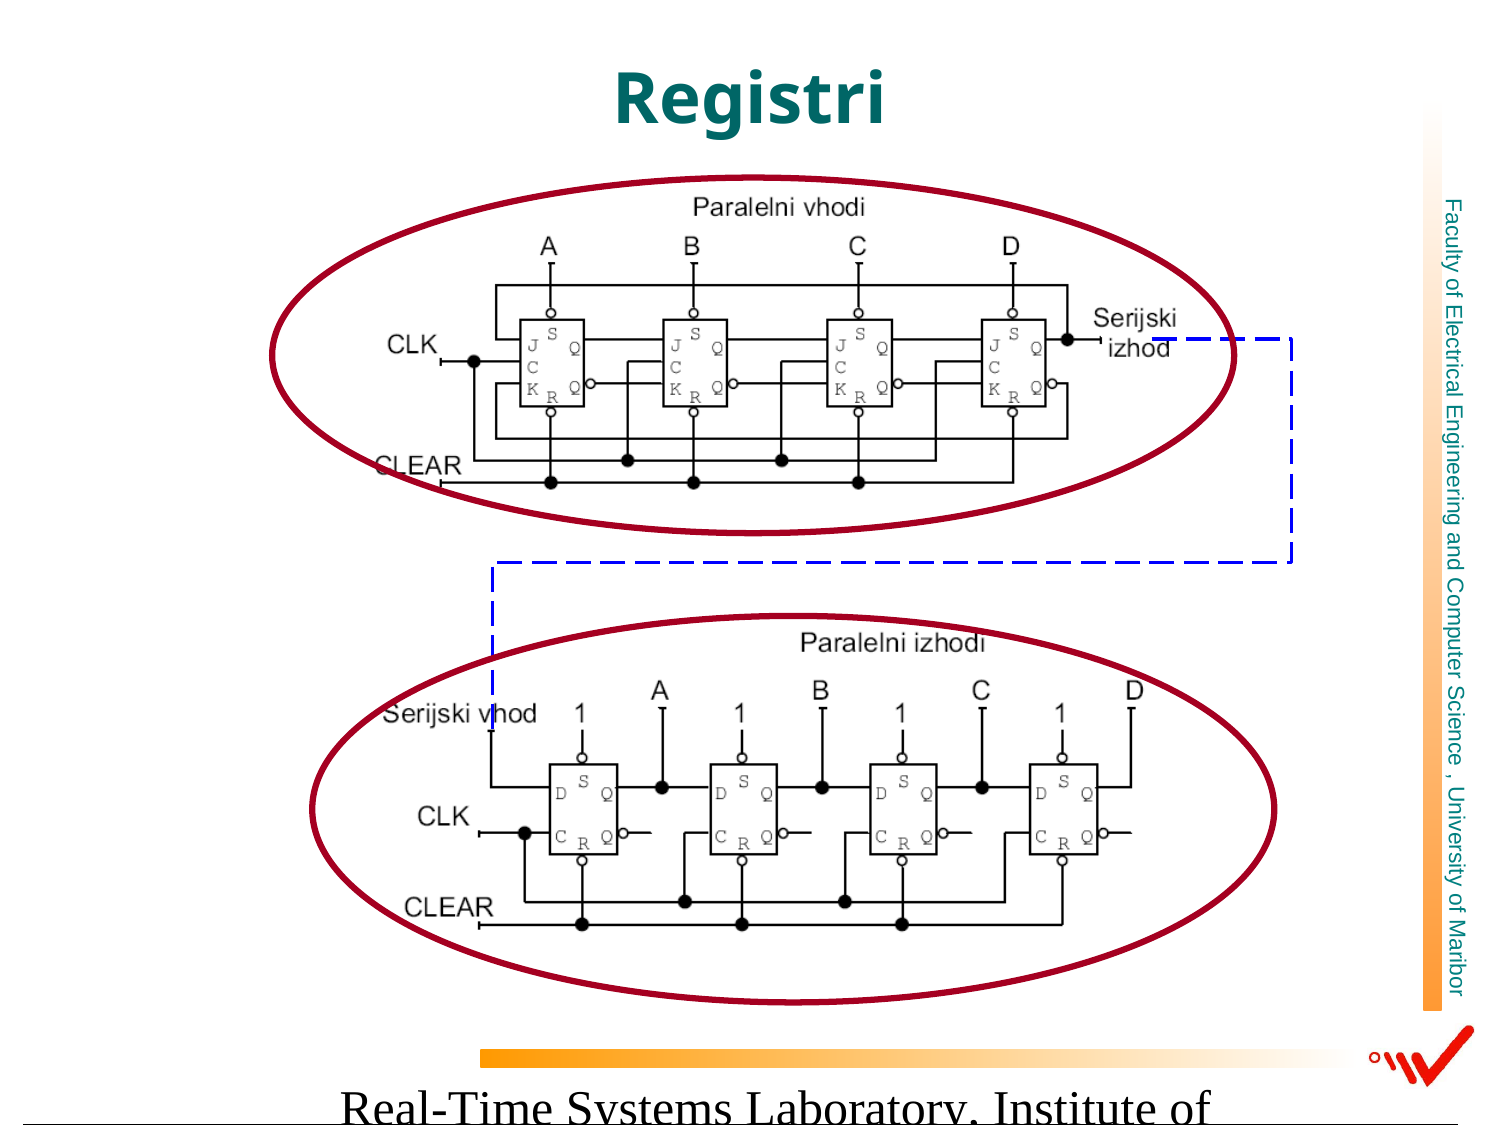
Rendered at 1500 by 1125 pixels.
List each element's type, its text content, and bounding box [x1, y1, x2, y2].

picture [1056, 440, 1183, 498]
picture [358, 604, 1160, 721]
picture [337, 449, 451, 498]
picture [358, 620, 1160, 942]
picture [337, 181, 1183, 498]
picture [337, 179, 633, 261]
title Registri [75, 45, 1426, 233]
picture [873, 179, 1183, 270]
picture [358, 897, 433, 942]
